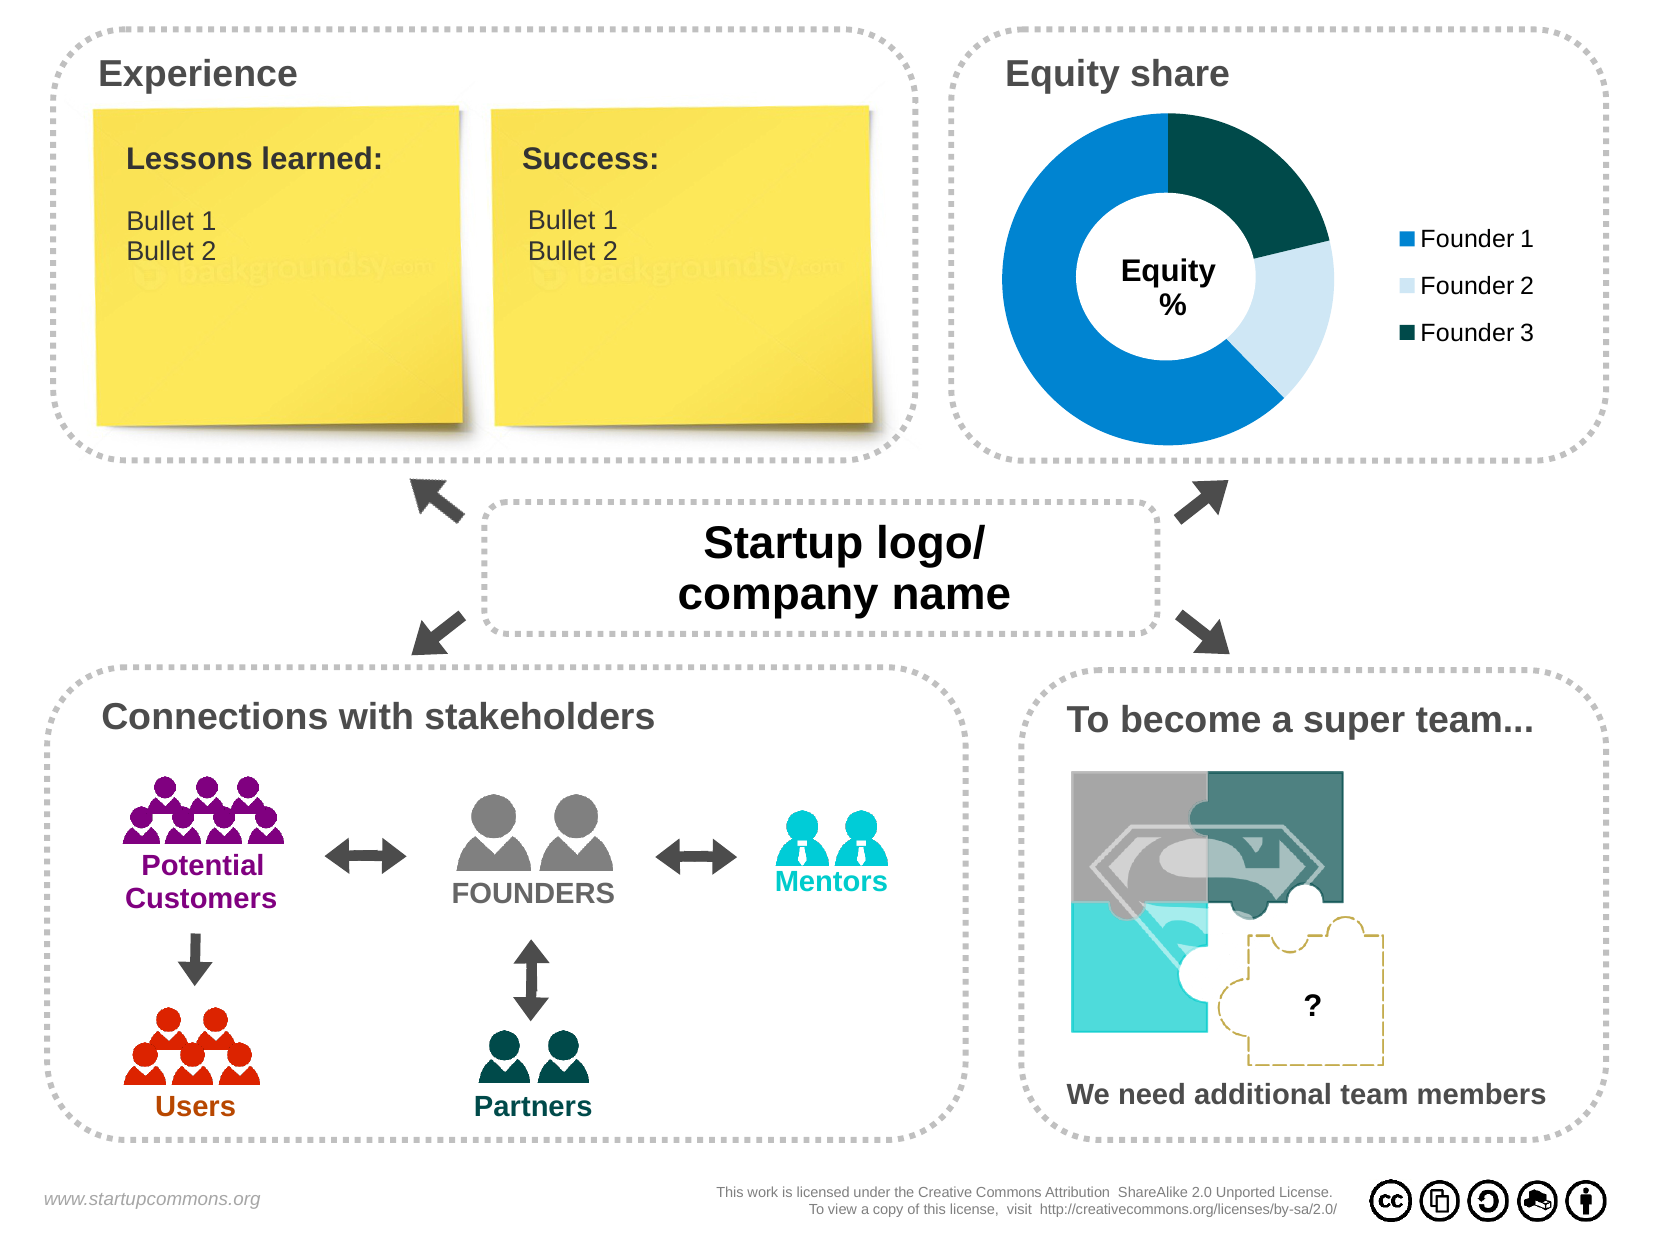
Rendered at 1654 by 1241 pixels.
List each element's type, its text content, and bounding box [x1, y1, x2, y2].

picture [123, 1007, 260, 1085]
text_box [513, 939, 550, 1022]
text_box ? [1237, 981, 1388, 1031]
picture [478, 1030, 530, 1083]
text_box To become a super team... [1066, 693, 1654, 745]
picture [1418, 1179, 1460, 1222]
picture [64, 81, 922, 461]
picture [775, 810, 829, 866]
picture [834, 810, 888, 866]
text_box Bullet 1 Bullet 2 [527, 193, 801, 397]
picture [122, 776, 284, 844]
text_box [655, 838, 738, 875]
picture [1564, 1179, 1607, 1222]
text_box Partners [473, 1080, 596, 1130]
text_box Equity share [1005, 47, 1388, 98]
text_box Experience [98, 47, 481, 98]
text_box We need additional team members [1066, 1068, 1654, 1120]
text_box Users [154, 1080, 277, 1131]
chart [867, 100, 1590, 521]
picture [1516, 1179, 1558, 1222]
picture [539, 794, 613, 871]
text_box [1075, 192, 1249, 325]
text_box [410, 478, 465, 524]
text_box [1175, 609, 1230, 655]
text_box Mentors [760, 858, 908, 905]
text_box [177, 933, 213, 987]
text_box Potential Customers [125, 856, 289, 906]
picture [1369, 1179, 1412, 1222]
text_box Startup logo/ company name [667, 504, 975, 632]
text_box Equity % [1092, 243, 1254, 343]
picture [456, 794, 531, 871]
picture [1466, 1179, 1509, 1222]
text_box Lessons learned: [126, 128, 399, 188]
picture [537, 1030, 589, 1083]
text_box Bullet 1 Bullet 2 [126, 193, 400, 397]
text_box Success: [522, 128, 796, 188]
picture [1071, 771, 1384, 1066]
text_box [1110, 343, 1221, 361]
text_box [1173, 480, 1229, 525]
text_box [411, 610, 467, 656]
text_box FOUNDERS [436, 870, 691, 938]
text_box [324, 837, 407, 875]
text_box Connections with stakeholders [101, 691, 715, 742]
